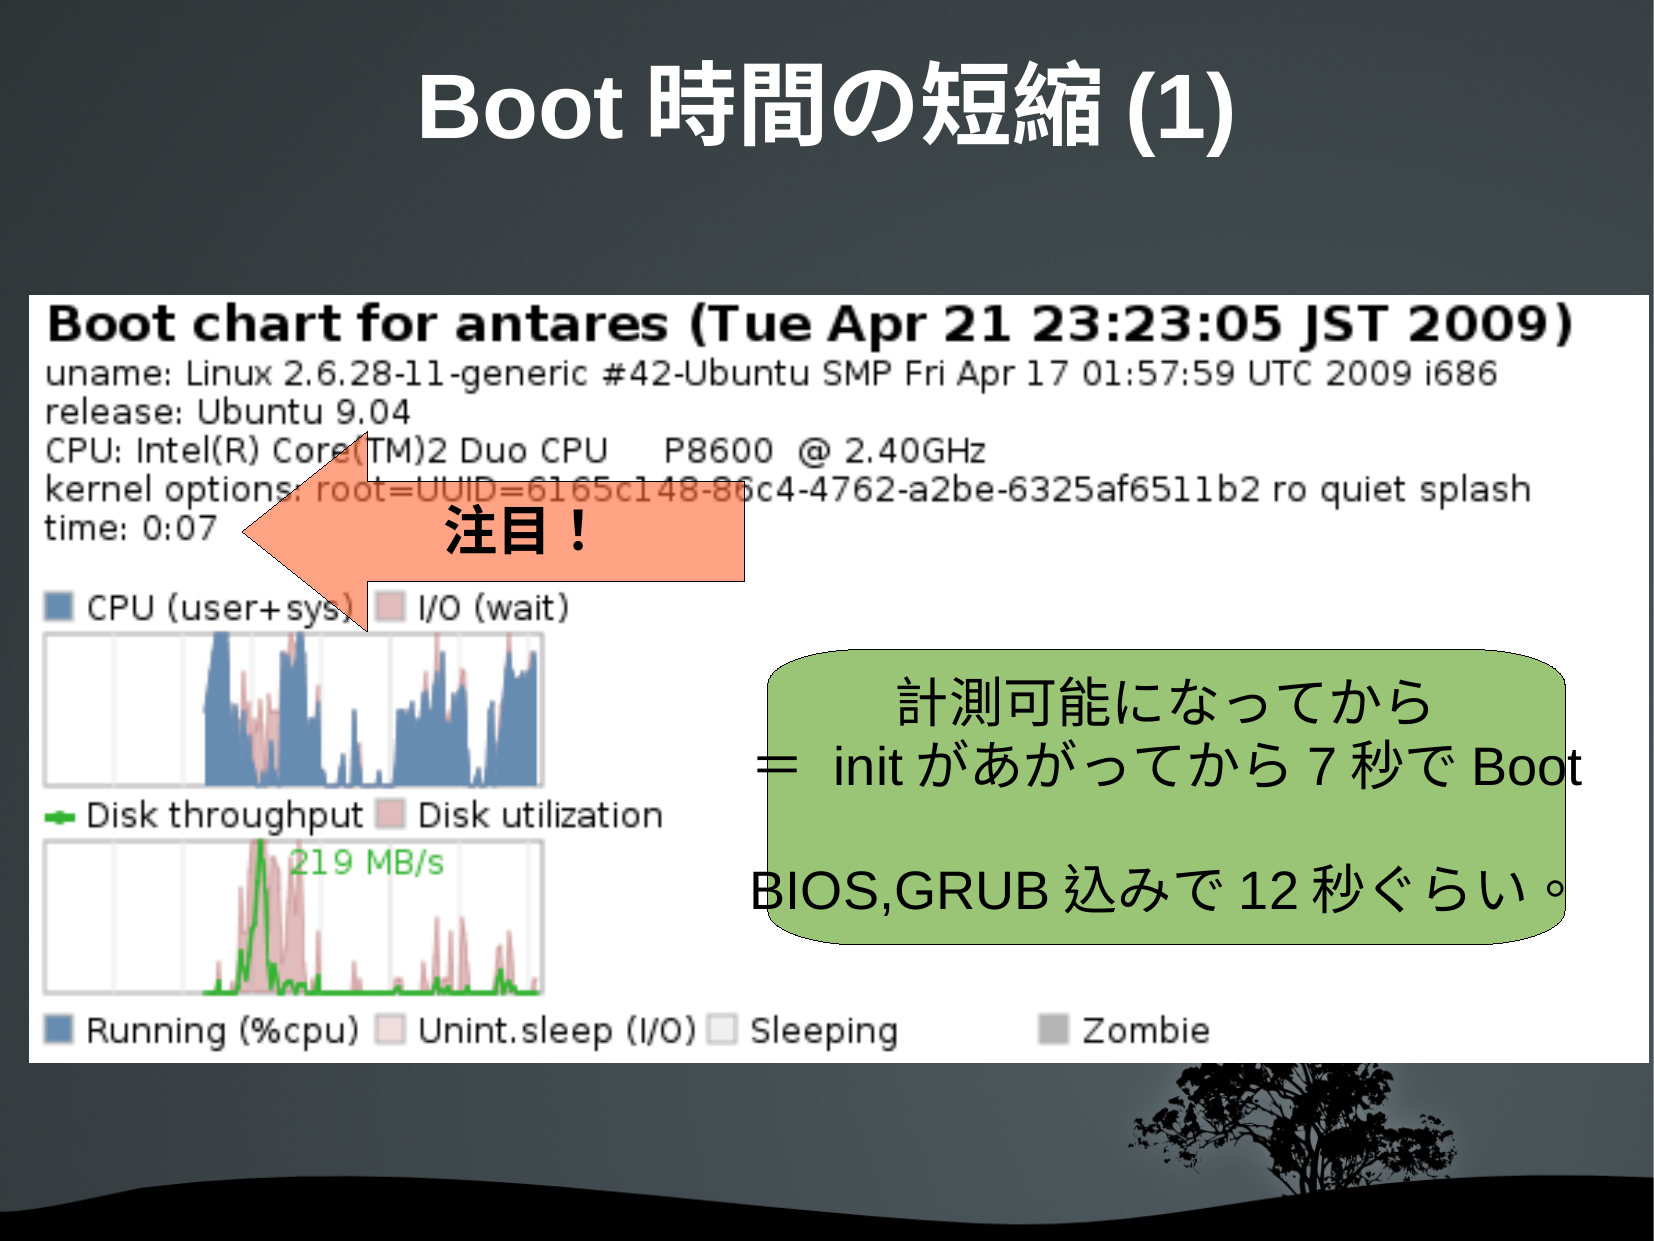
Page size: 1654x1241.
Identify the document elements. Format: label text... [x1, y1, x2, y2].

text_box 注目！ [242, 431, 745, 632]
picture [0, 0, 1654, 1241]
text_box Boot時間の短縮(1) [118, 45, 1536, 168]
text_box 計測可能になってから ＝ initがあがってから7秒でBoot BIOS,GRUB込みで12秒ぐらい。 [767, 649, 1566, 945]
